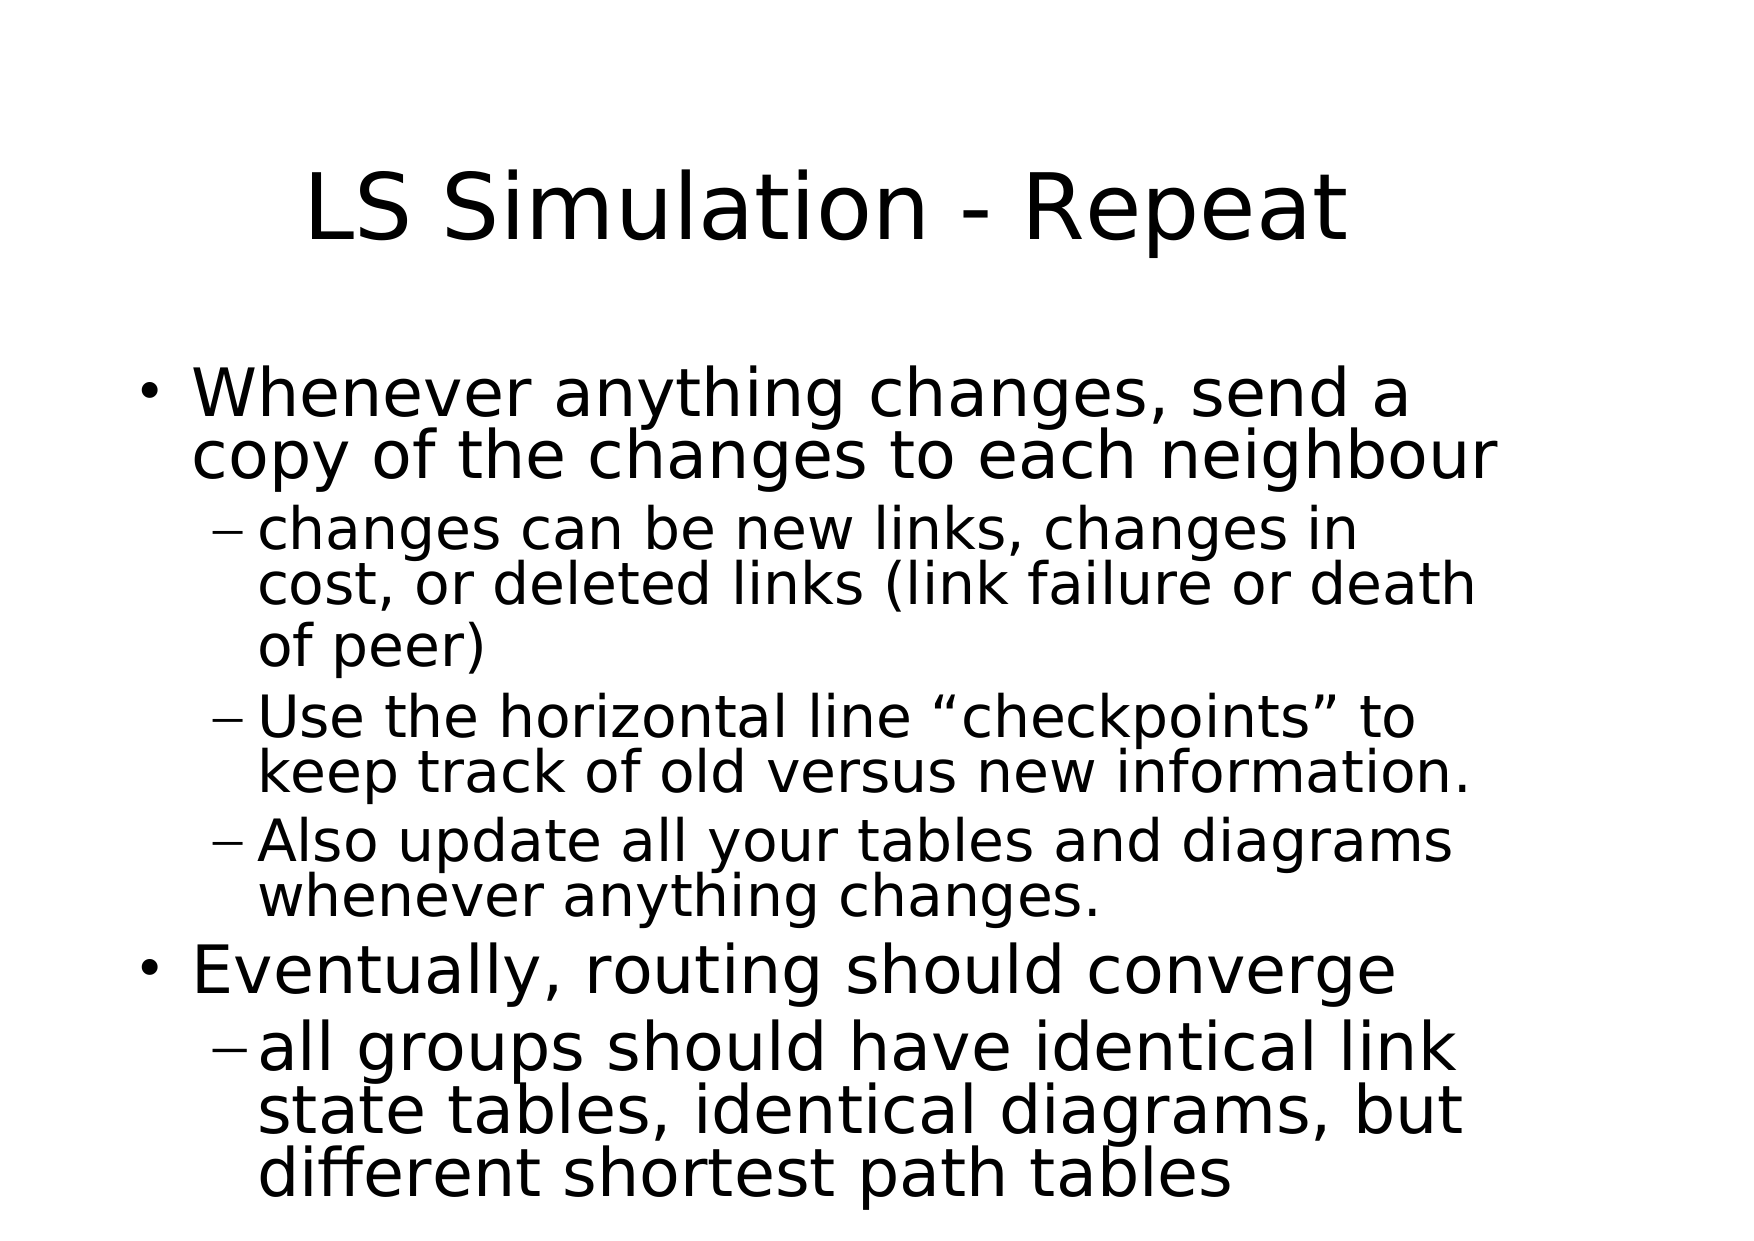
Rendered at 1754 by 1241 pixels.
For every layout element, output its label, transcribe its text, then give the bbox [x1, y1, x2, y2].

title LS Simulation - Repeat [123, 110, 1530, 318]
list Whenever anything changes, send a copy of the changes to each neighbour changes can be new links, changes in cost, or deleted links (link failure or death of peer)‏ Use the horizontal line “checkpoints” to keep track of old versus new information. Also update all your tables and diagrams whenever anything changes. Eventually, routing should converge all groups should have identical link state tables, identical diagrams, but different shortest path tables [123, 357, 1530, 1241]
